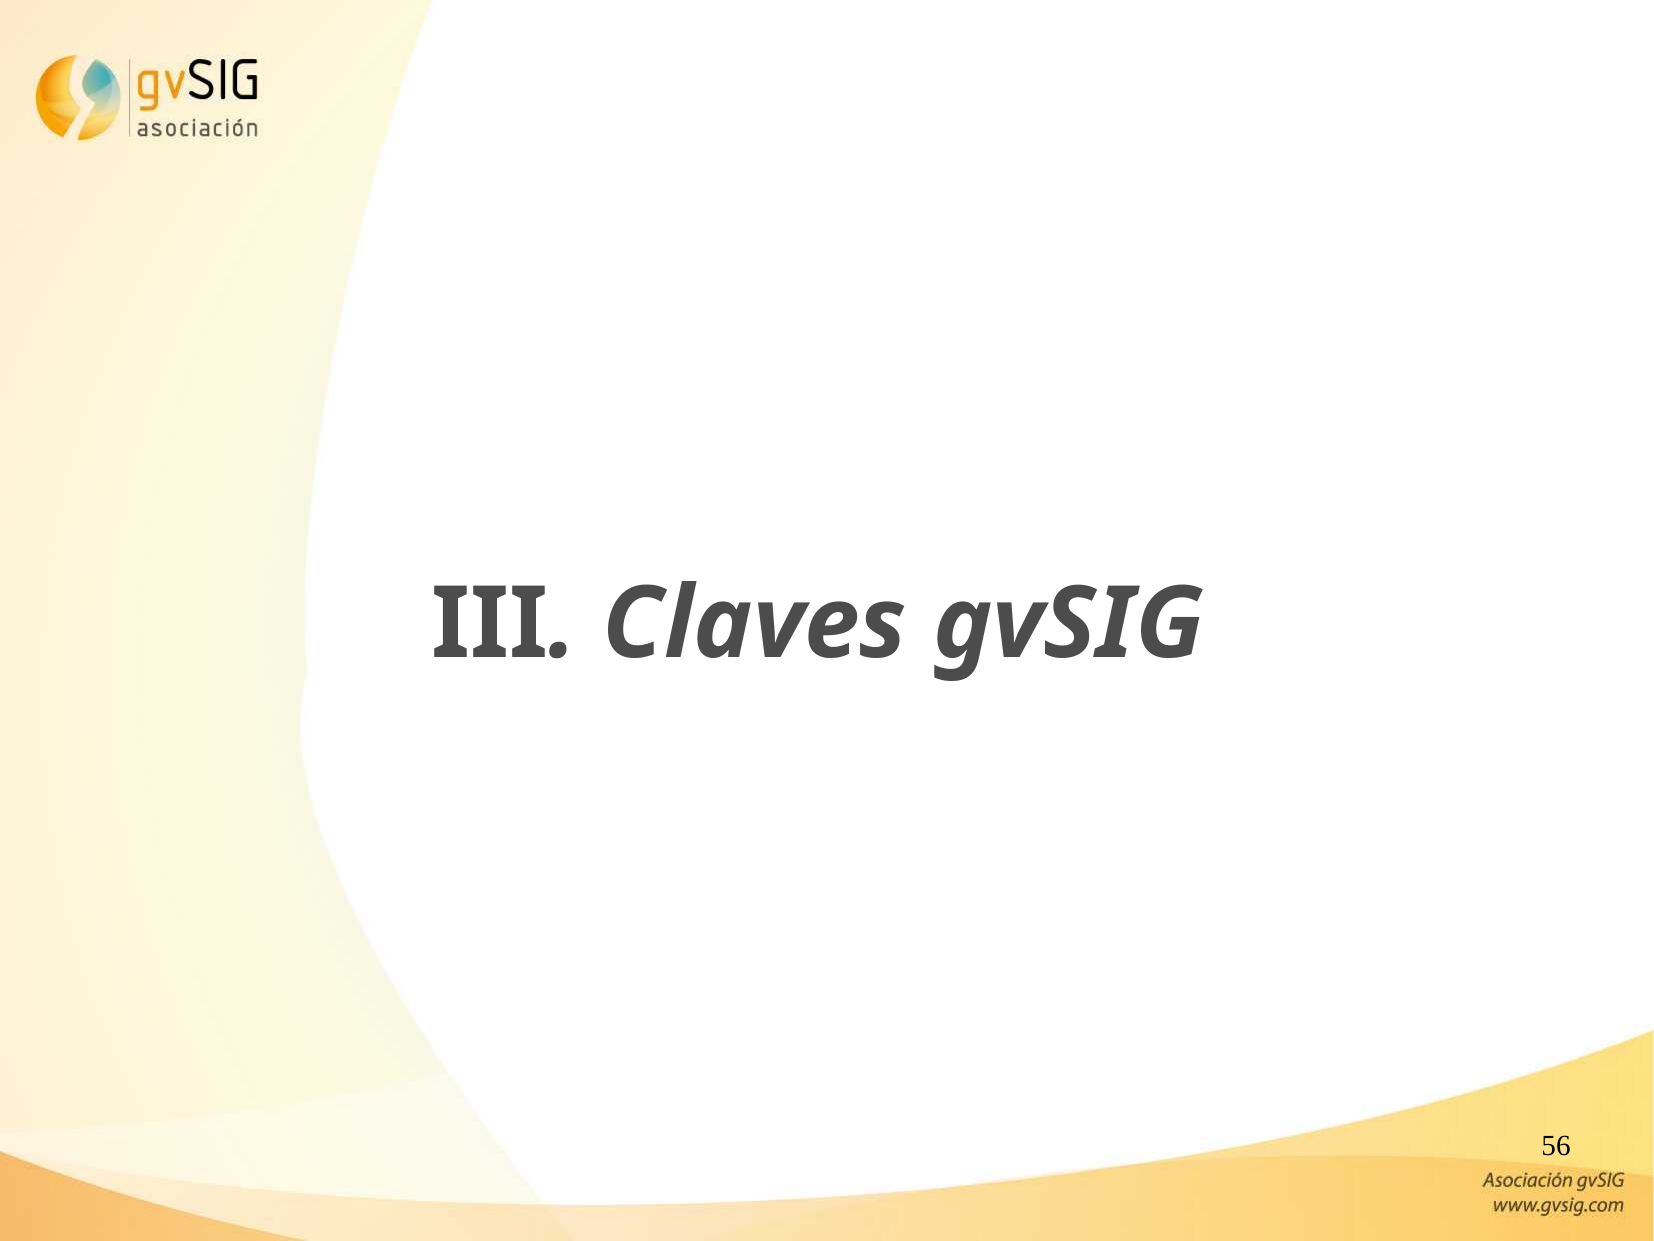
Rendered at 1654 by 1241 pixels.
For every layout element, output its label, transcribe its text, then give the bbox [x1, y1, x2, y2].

title III. Claves gvSIG [336, 570, 1300, 803]
picture [0, 0, 1654, 1241]
